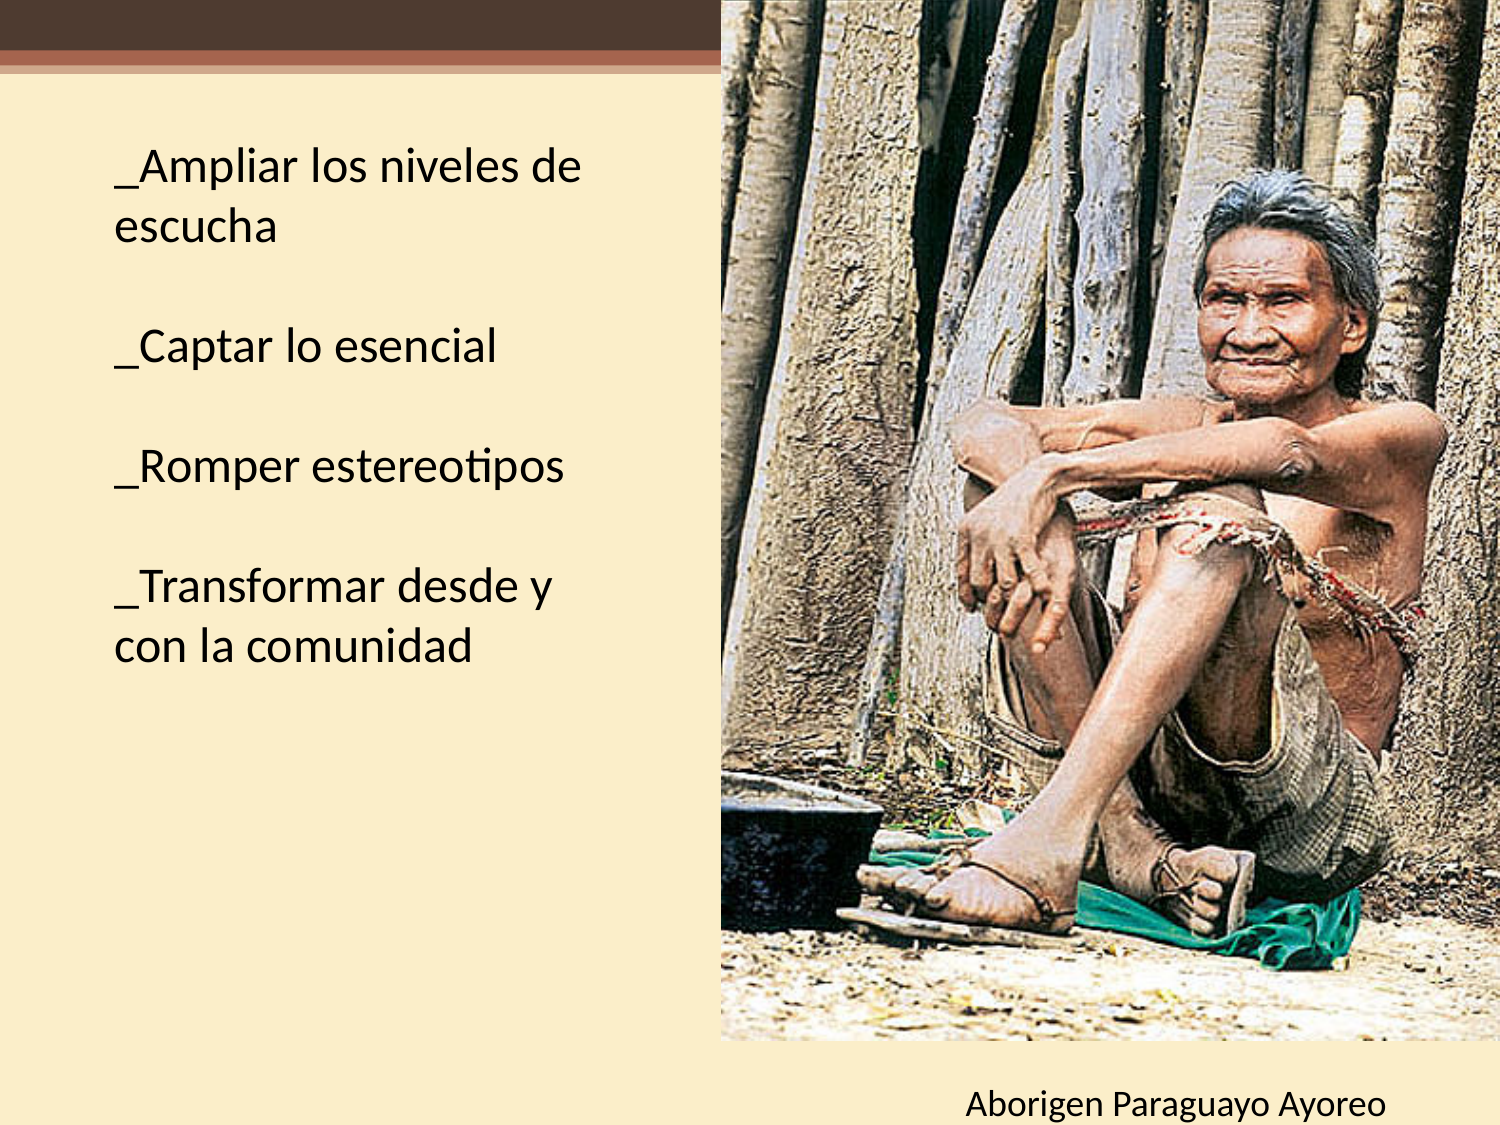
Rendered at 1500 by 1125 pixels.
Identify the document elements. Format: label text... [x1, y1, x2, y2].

text_box Aborigen Paraguayo Ayoreo [950, 1071, 1412, 1125]
text_box _Ampliar los niveles de escucha _Captar lo esencial _Romper estereotipos _Transformar desde y con la comunidad [100, 125, 644, 681]
picture [721, 0, 1500, 1041]
